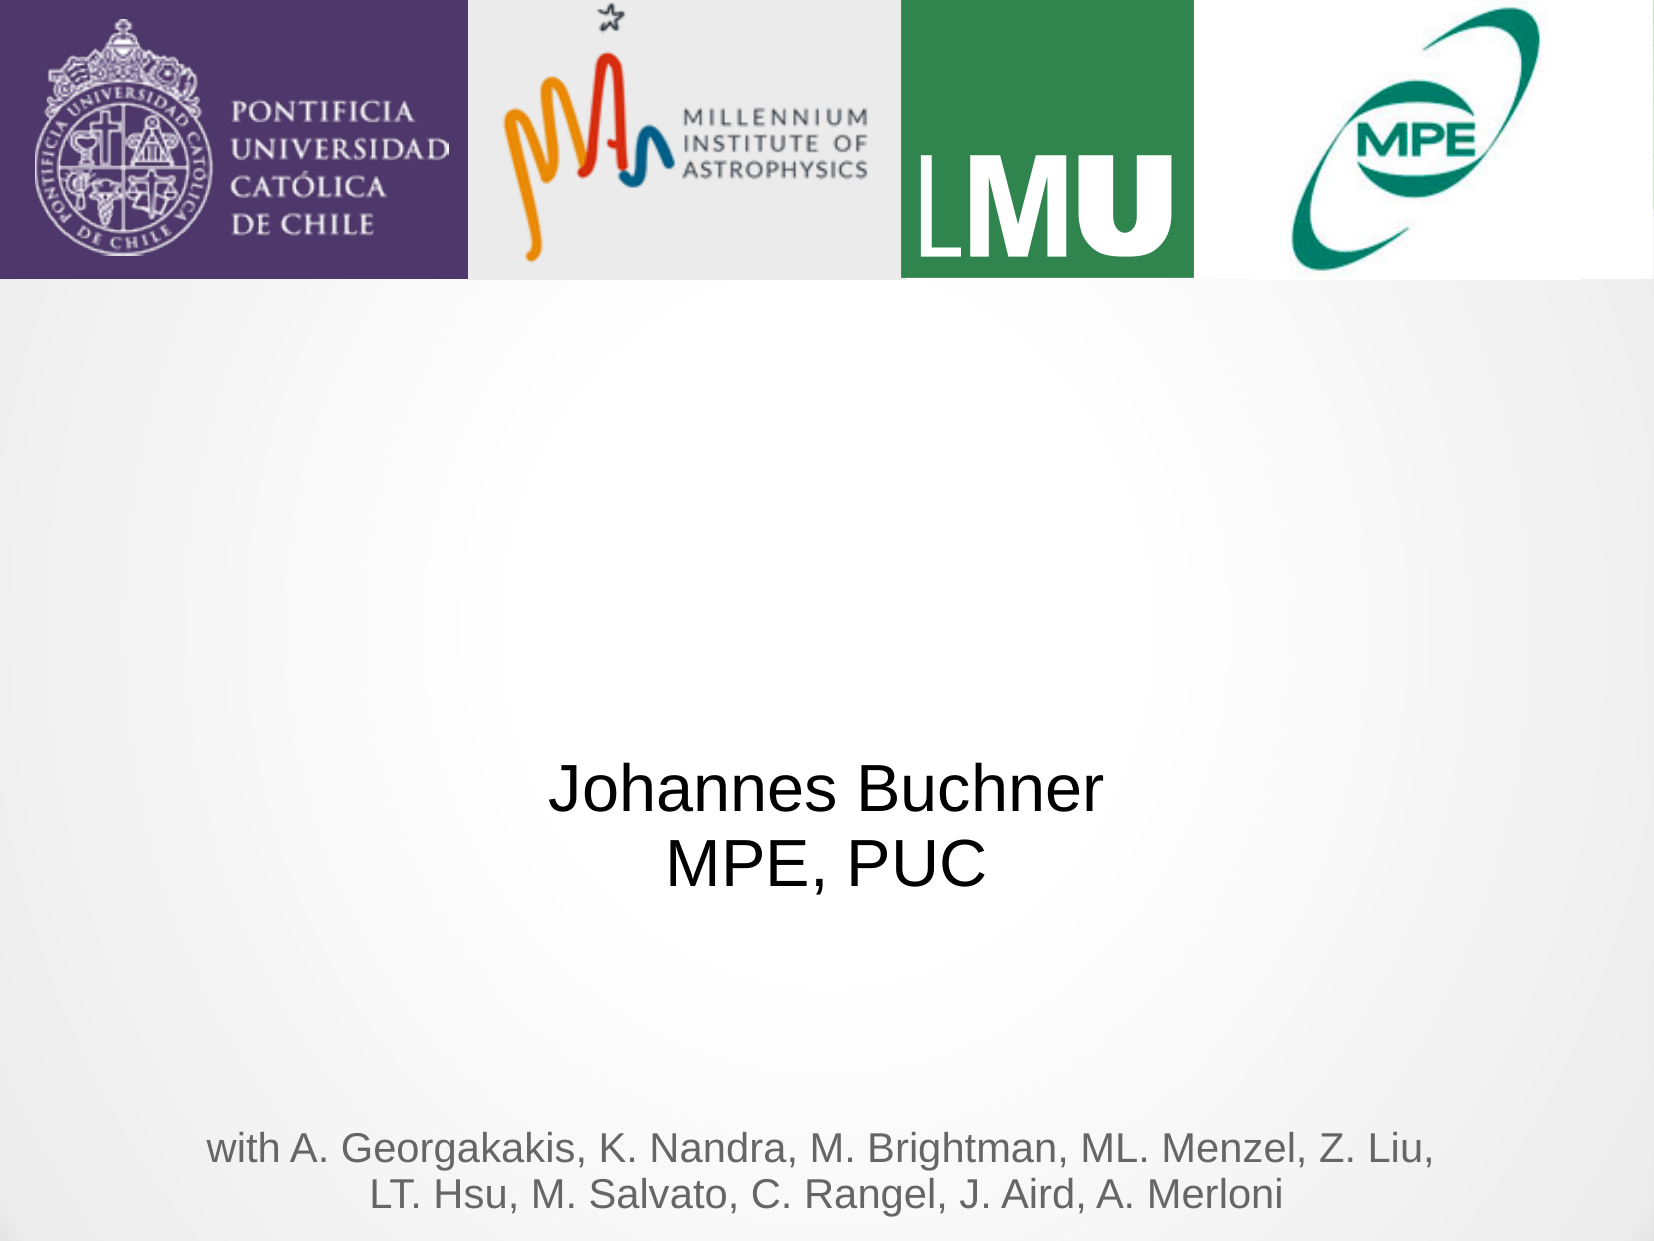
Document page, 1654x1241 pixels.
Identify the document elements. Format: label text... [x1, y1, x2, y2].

subtitle Johannes Buchner MPE, PUC with A. Georgakakis, K. Nandra, M. Brightman, ML. Menzel, Z. Liu, LT. Hsu, M. Salvato, C. Rangel, J. Aird, A. Merloni [82, 750, 1571, 1218]
picture [0, 0, 1654, 280]
